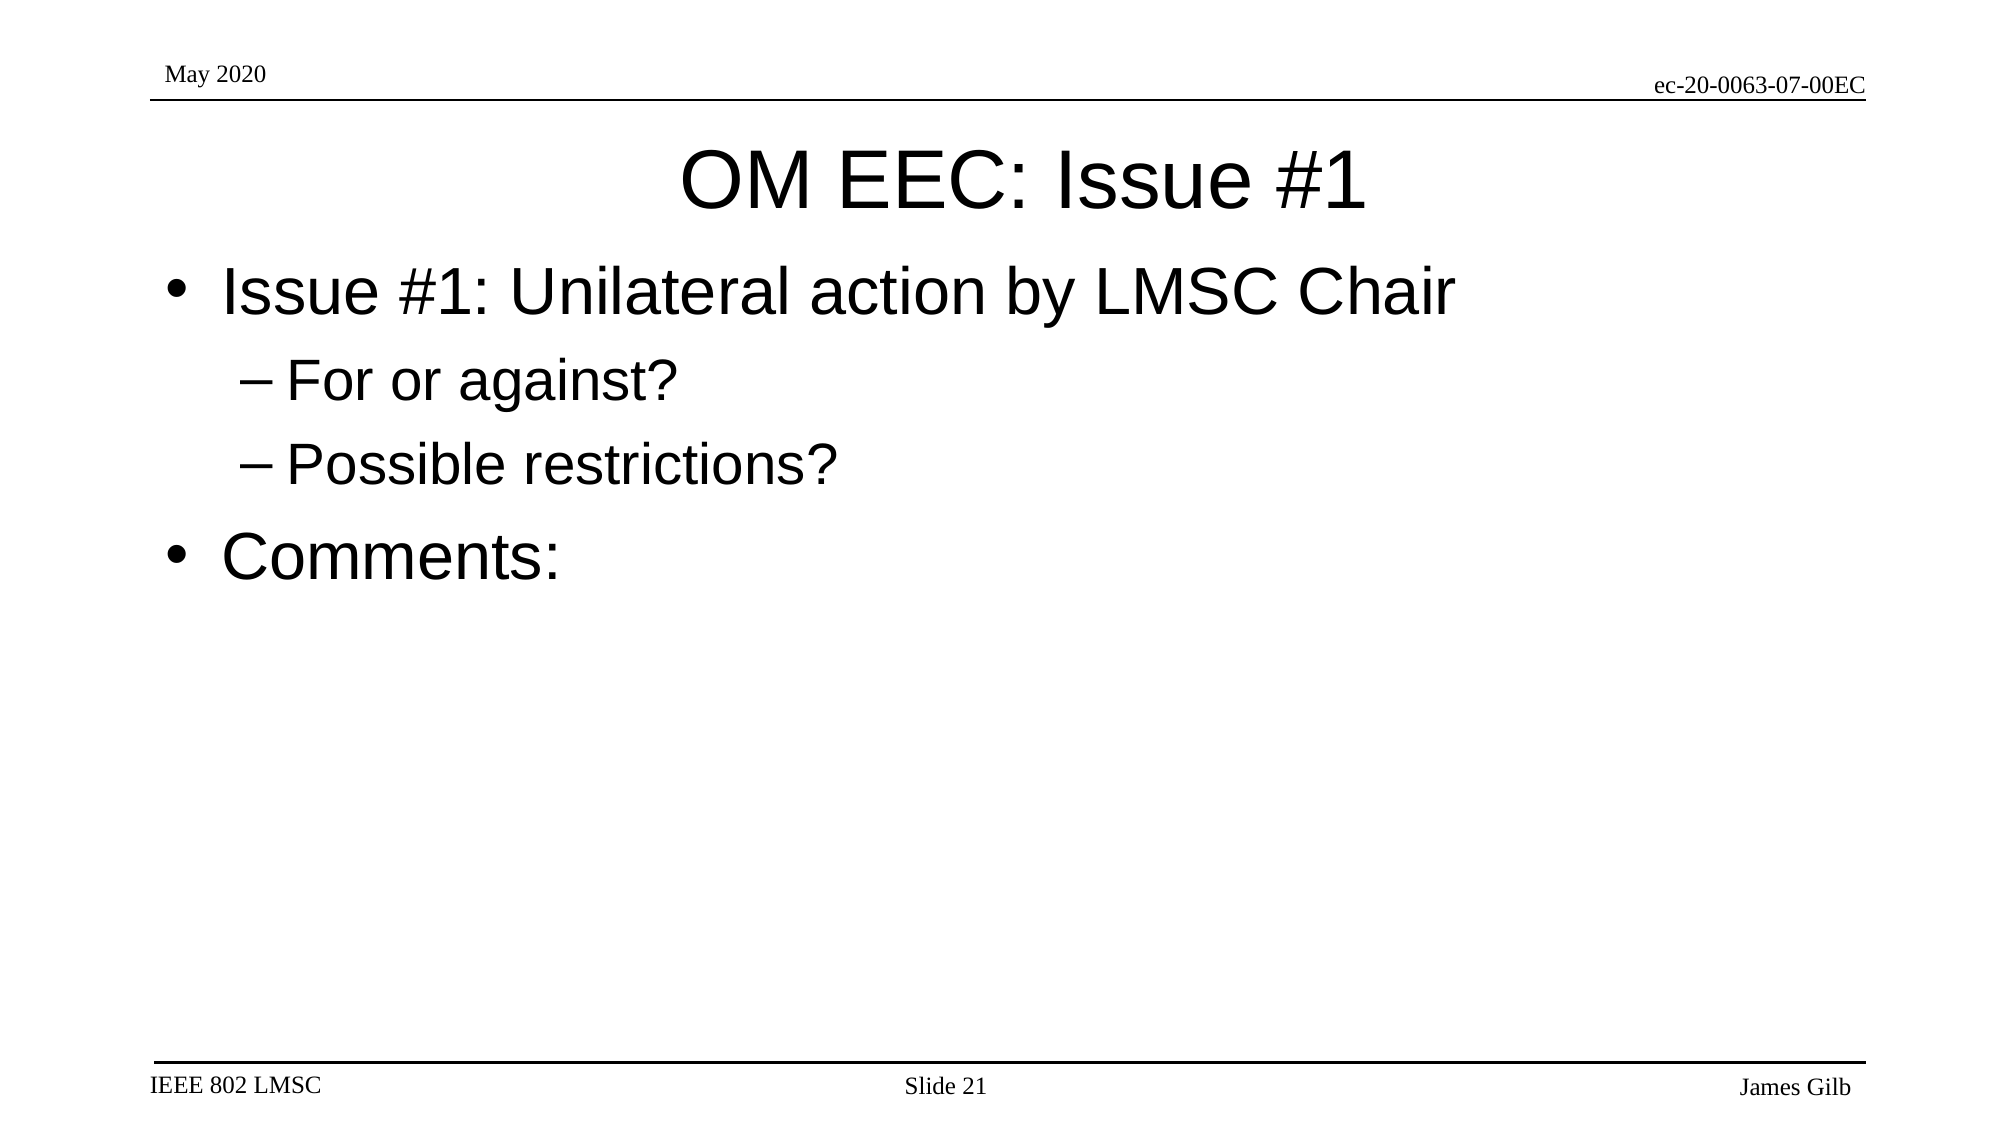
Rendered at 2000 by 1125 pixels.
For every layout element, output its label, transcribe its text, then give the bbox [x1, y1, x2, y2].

title OM EEC: Issue #1 [149, 112, 1900, 238]
list Issue #1: Unilateral action by LMSC Chair For or against? Possible restrictions? Comments: [149, 239, 1900, 1051]
